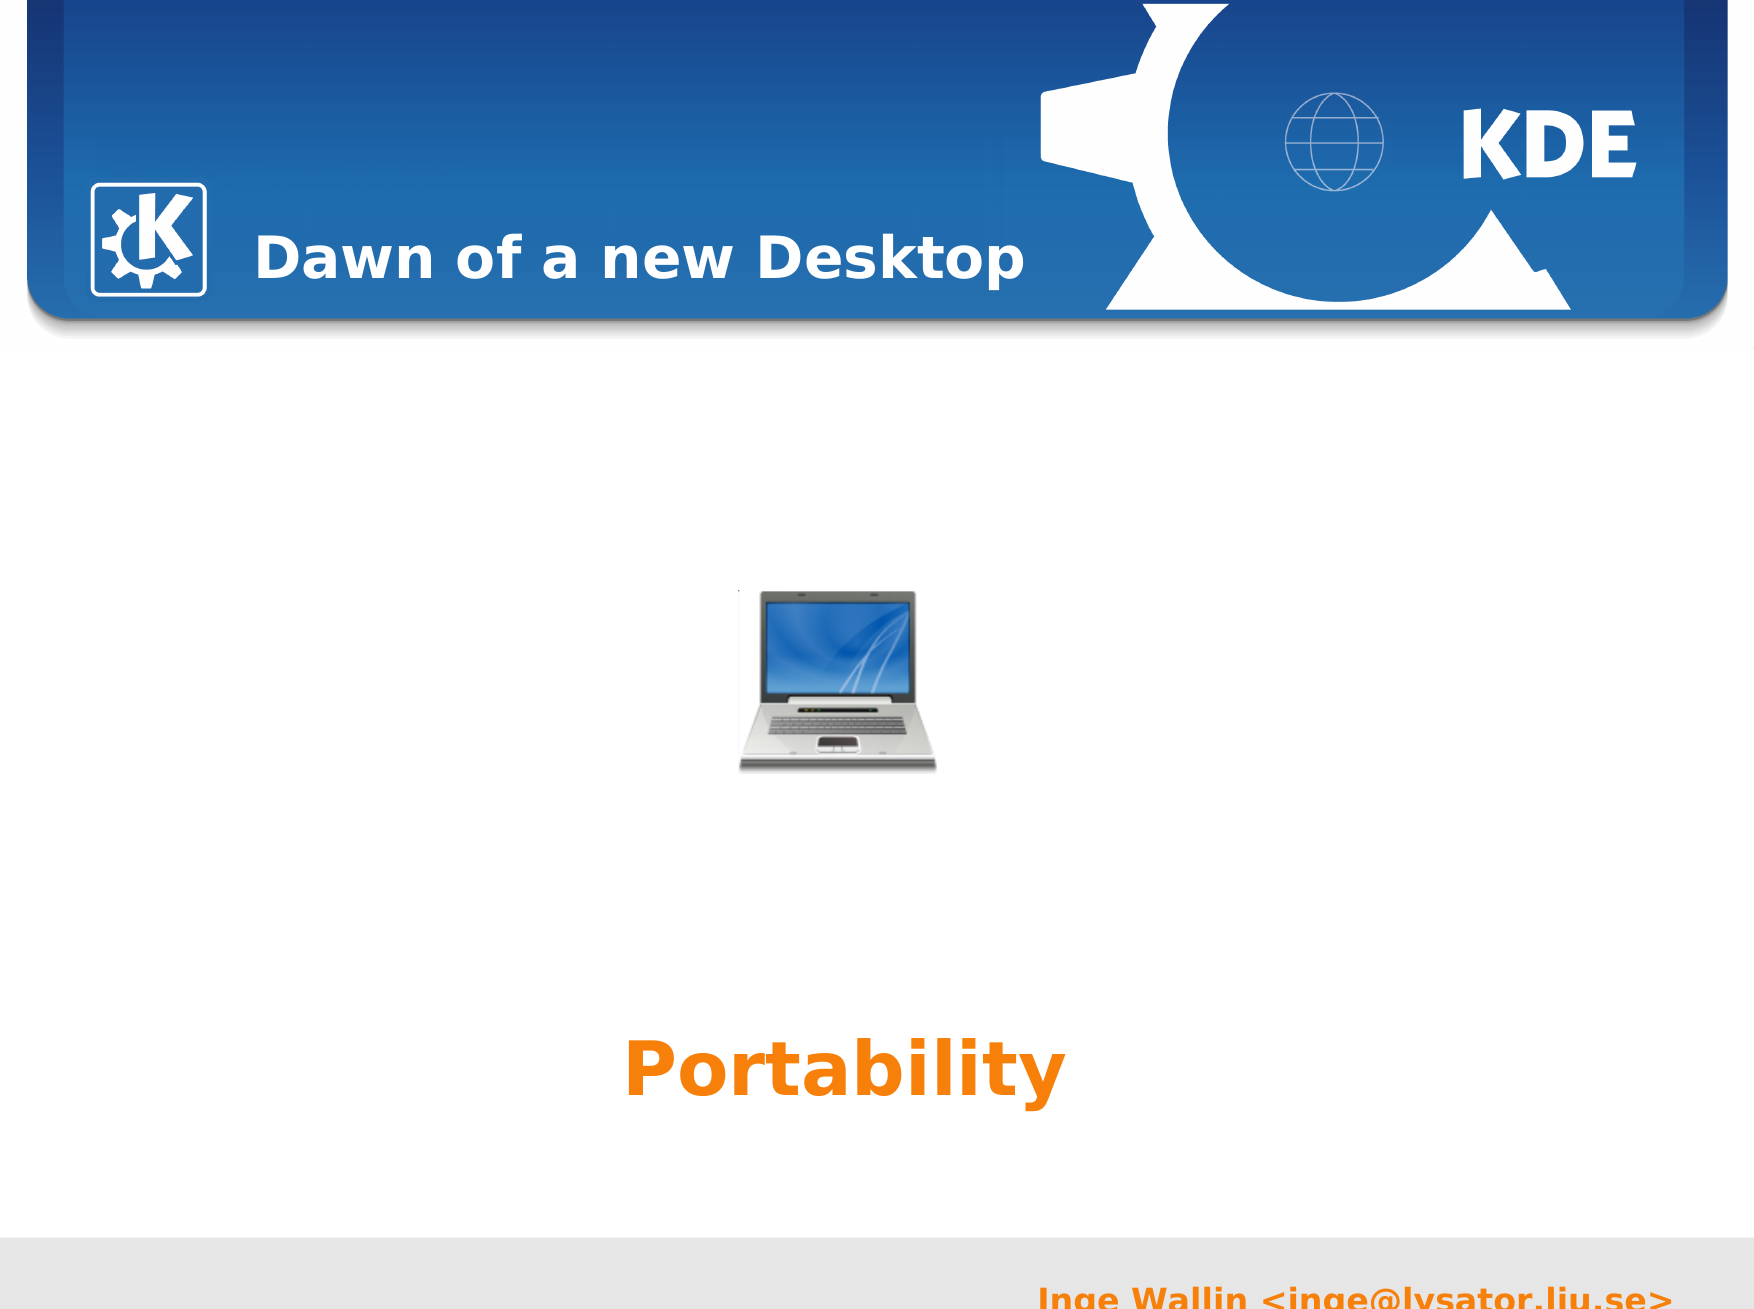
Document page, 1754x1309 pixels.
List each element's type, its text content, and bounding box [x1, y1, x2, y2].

picture [738, 590, 940, 774]
text_box Dawn of a new Desktop [208, 183, 1063, 296]
text_box Portability [88, 974, 1572, 1077]
picture [0, 0, 1754, 349]
